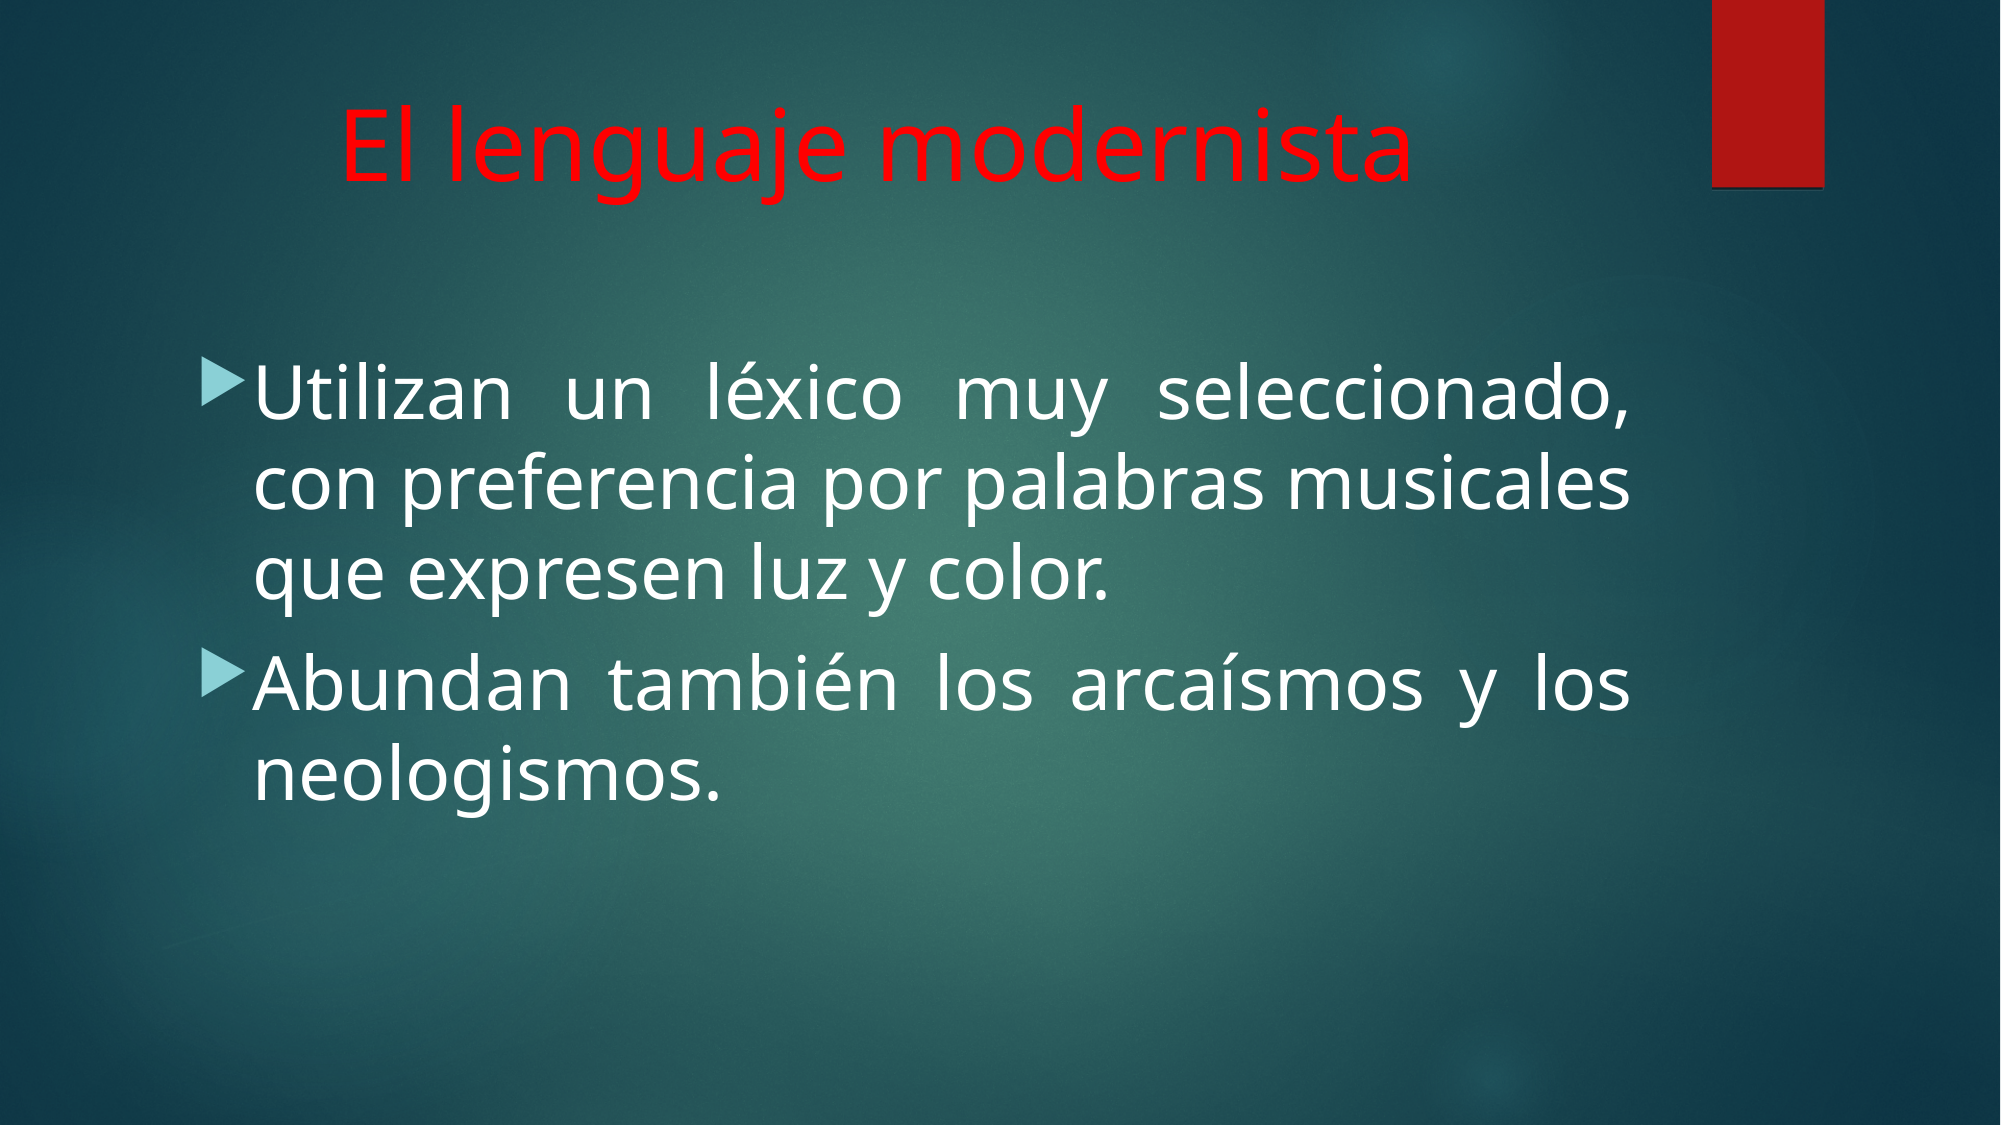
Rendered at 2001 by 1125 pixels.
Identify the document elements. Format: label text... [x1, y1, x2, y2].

title El lenguaje modernista [106, 74, 1649, 304]
list Utilizan un léxico muy seleccionado, con preferencia por palabras musicales que expresen luz y color. Abundan también los arcaísmos y los neologismos. [181, 336, 1649, 1025]
picture [0, 0, 2001, 1125]
